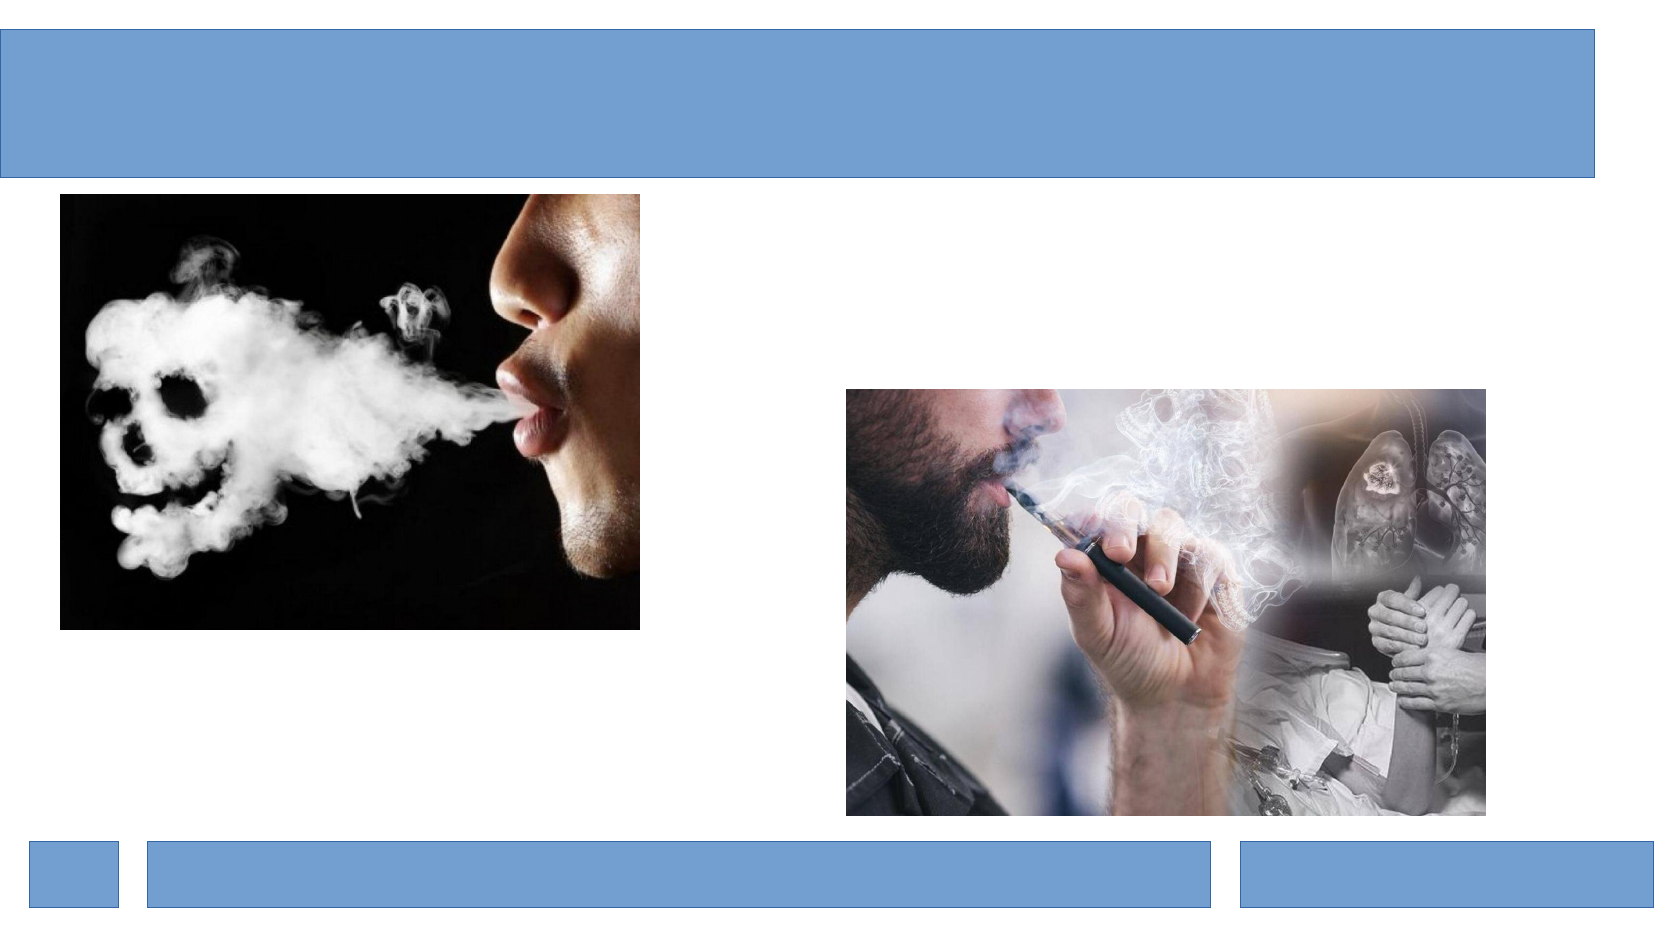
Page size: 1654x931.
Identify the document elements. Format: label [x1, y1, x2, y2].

picture [60, 194, 640, 631]
picture [846, 389, 1486, 816]
